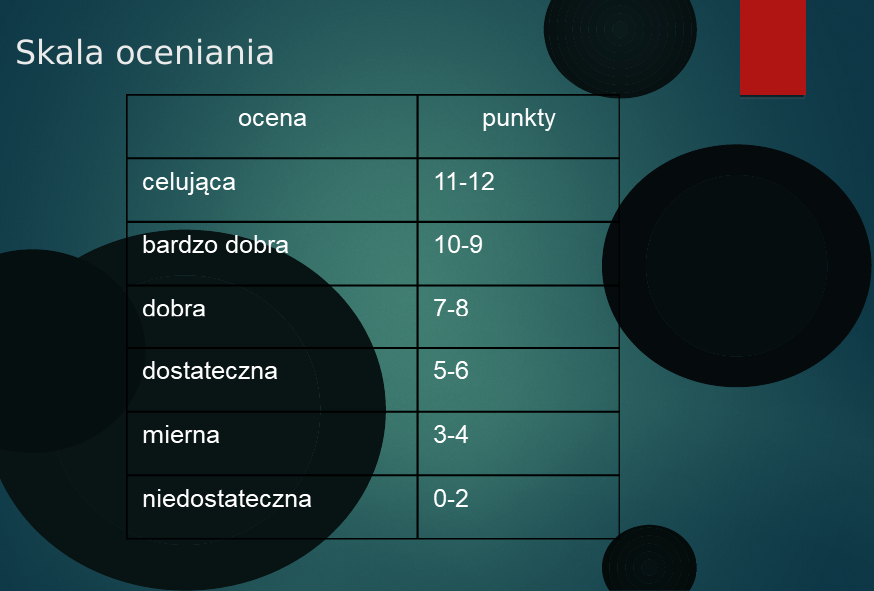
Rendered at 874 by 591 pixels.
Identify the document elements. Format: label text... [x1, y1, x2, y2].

title Skala oceniania [0, 23, 712, 82]
picture [126, 94, 620, 540]
